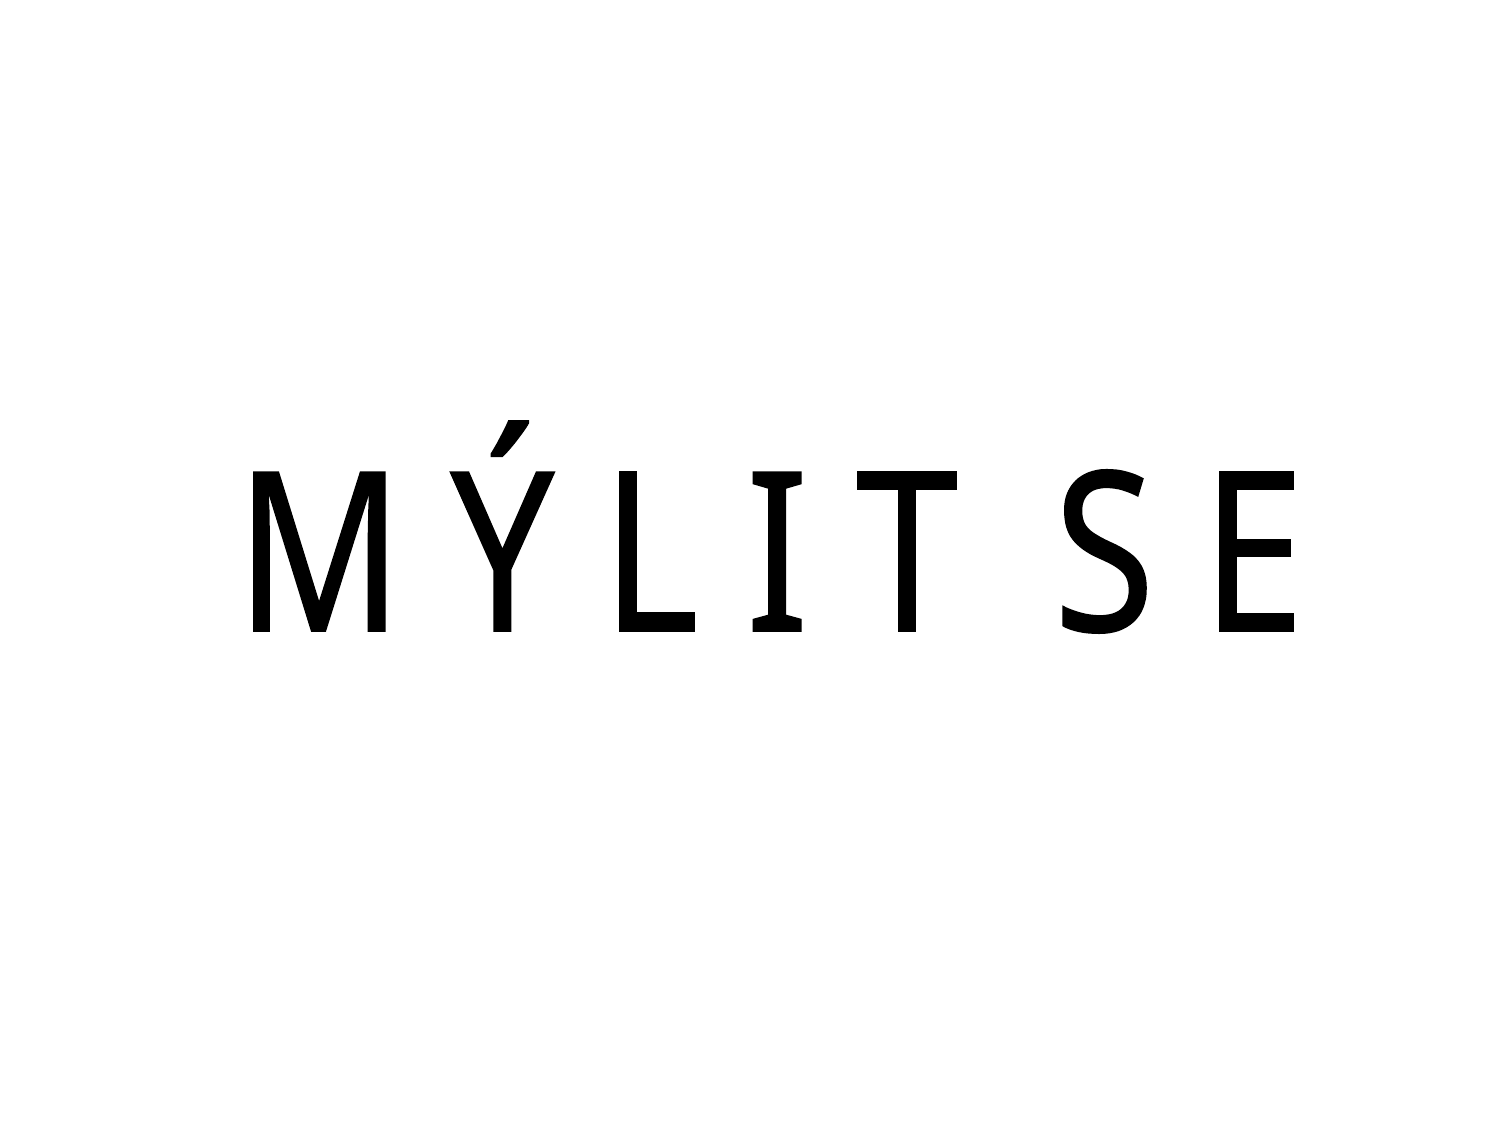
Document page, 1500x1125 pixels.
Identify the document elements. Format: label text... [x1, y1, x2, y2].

text_box M Ý L I T S E [1063, 469, 1147, 634]
text_box M Ý L I T S E [1220, 472, 1294, 632]
text_box M Ý L I T S E [253, 472, 385, 632]
text_box M Ý L I T S E [491, 420, 529, 457]
text_box M Ý L I T S E [450, 472, 555, 632]
text_box M Ý L I T S E [619, 472, 694, 632]
text_box M Ý L I T S E [858, 472, 957, 632]
text_box M Ý L I T S E [753, 472, 801, 632]
